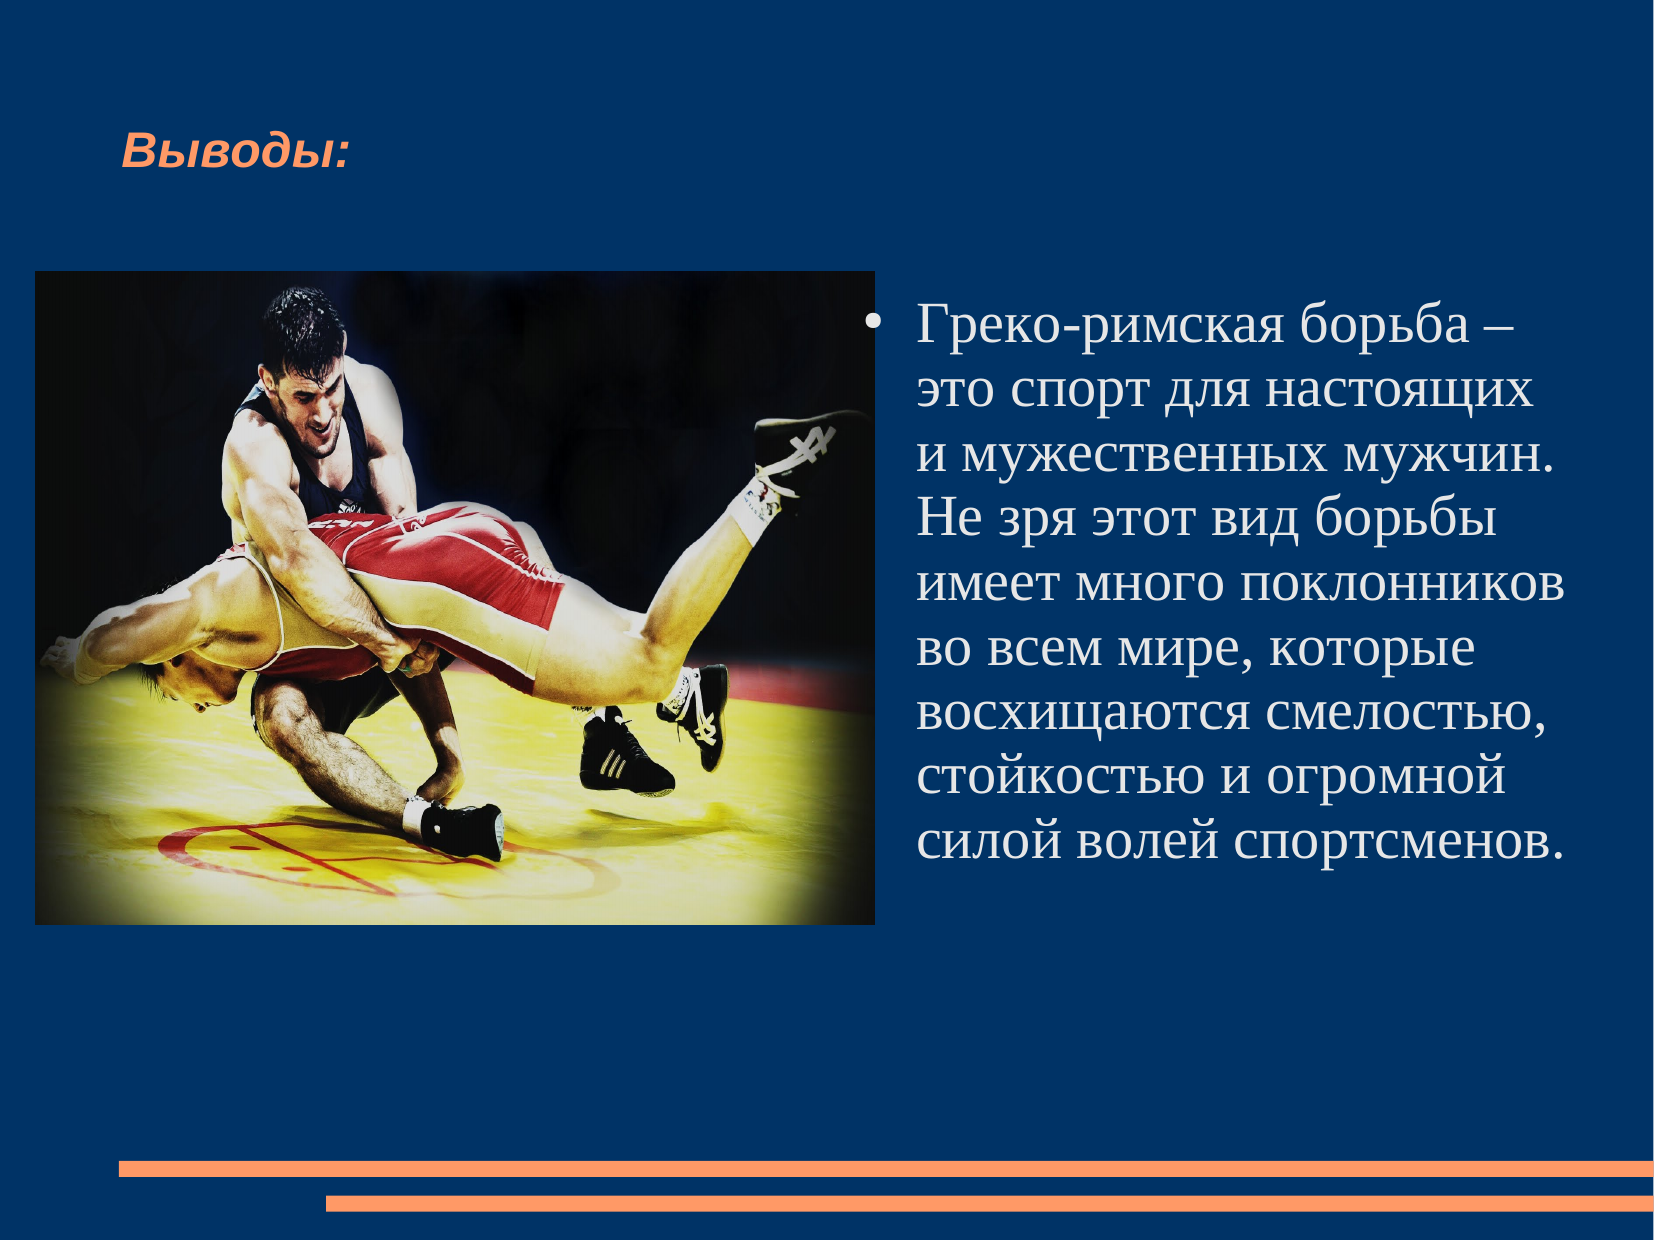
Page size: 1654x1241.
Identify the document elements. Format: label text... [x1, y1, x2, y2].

title Выводы: [121, 46, 1534, 254]
list Греко-римская борьба – это спорт для настоящих и мужественных мужчин. Не зря этот вид борьбы имеет много поклонников во всем мире, которые восхищаются смелостью, стойкостью и огромной силой волей спортсменов. [845, 290, 1572, 1109]
picture [35, 271, 875, 925]
